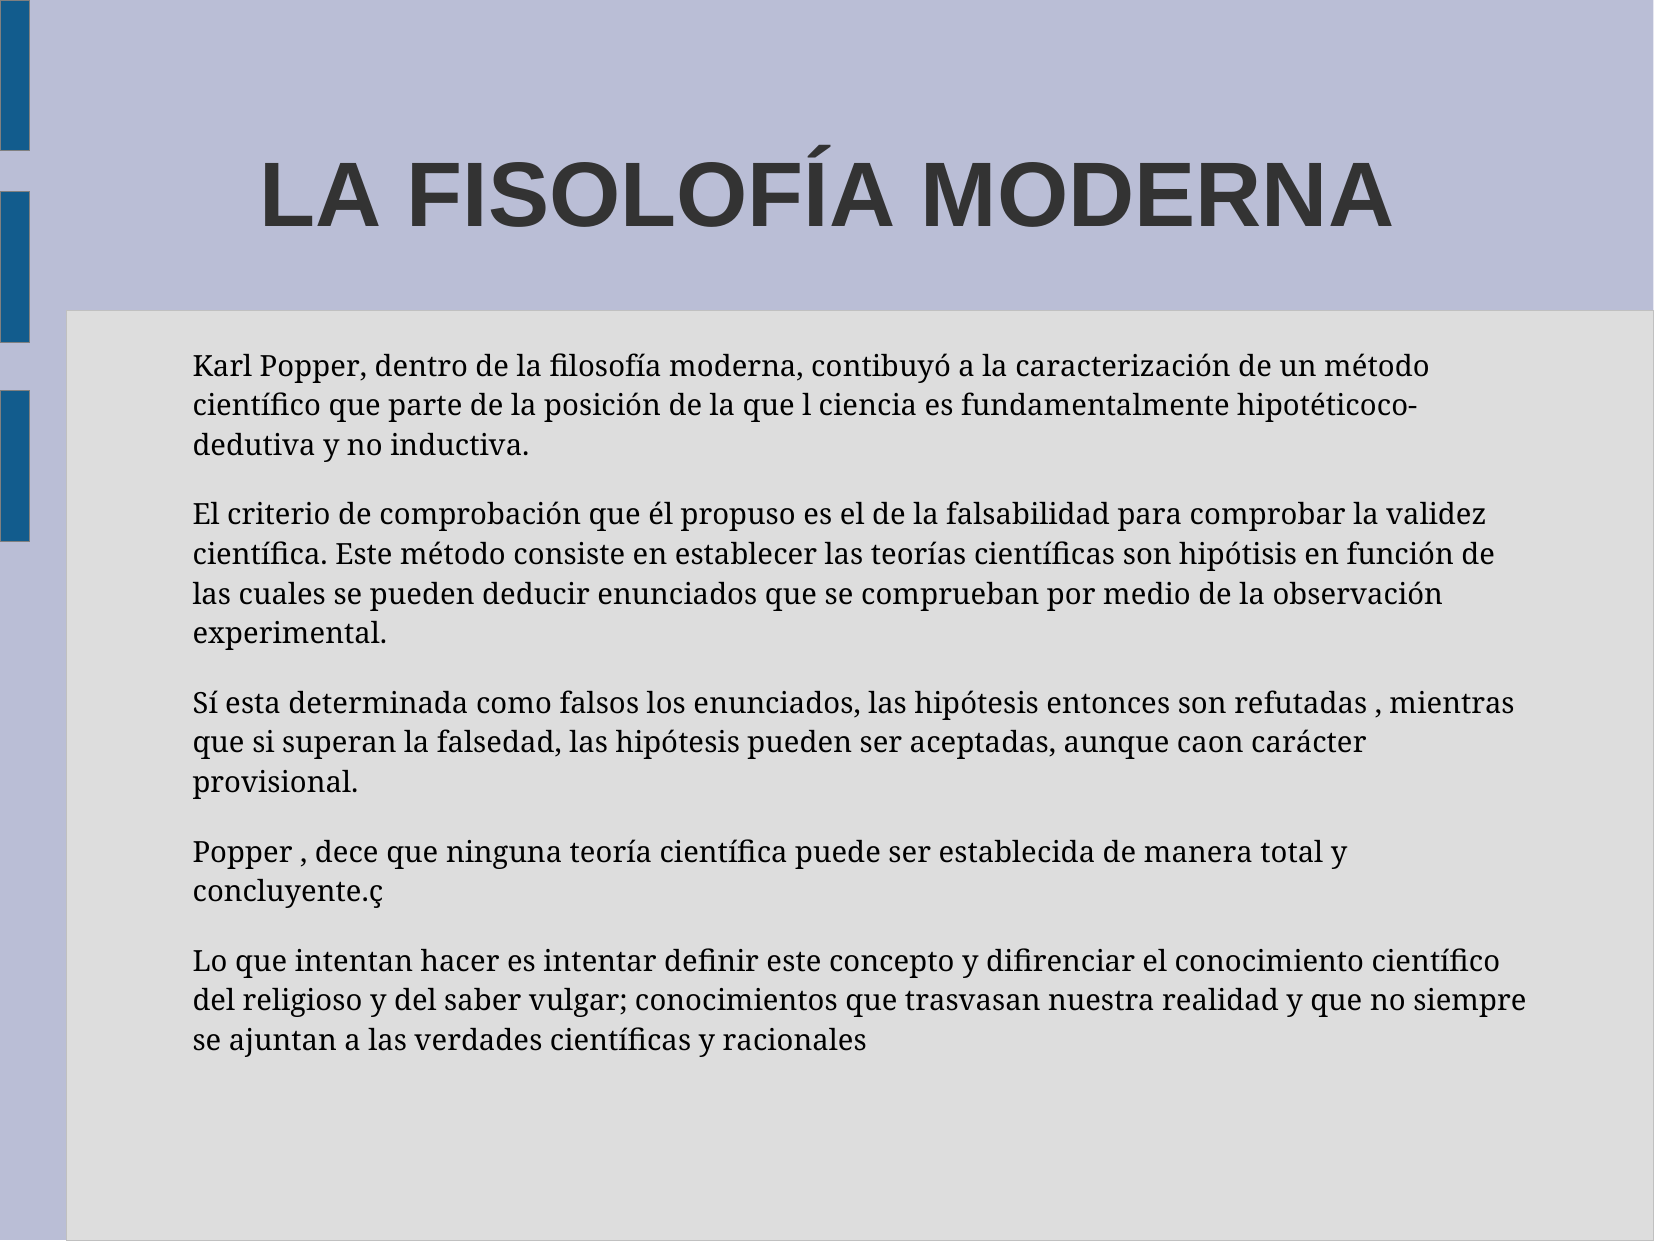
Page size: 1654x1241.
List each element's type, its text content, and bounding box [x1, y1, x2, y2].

title LA FISOLOFÍA MODERNA [121, 91, 1534, 299]
list Karl Popper, dentro de la filosofía moderna, contibuyó a la caracterización de un método científico que parte de la posición de la que l ciencia es fundamentalmente hipotéticoco- dedutiva y no inductiva. El criterio de comprobación que él propuso es el de la falsabilidad para comprobar la validez científica. Este método consiste en establecer las teorías científicas son hipótisis en función de las cuales se pueden deducir enunciados que se comprueban por medio de la observación experimental. Sí esta determinada como falsos los enunciados, las hipótesis entonces son refutadas , mientras que si superan la falsedad, las hipótesis pueden ser aceptadas, aunque caon carácter provisional. Popper , dece que ninguna teoría científica puede ser establecida de manera total y concluyente.ç Lo que intentan hacer es intentar definir este concepto y difirenciar el conocimiento científico del religioso y del saber vulgar; conocimientos que trasvasan nuestra realidad y que no siempre se ajuntan a las verdades científicas y racionales [121, 344, 1534, 1127]
